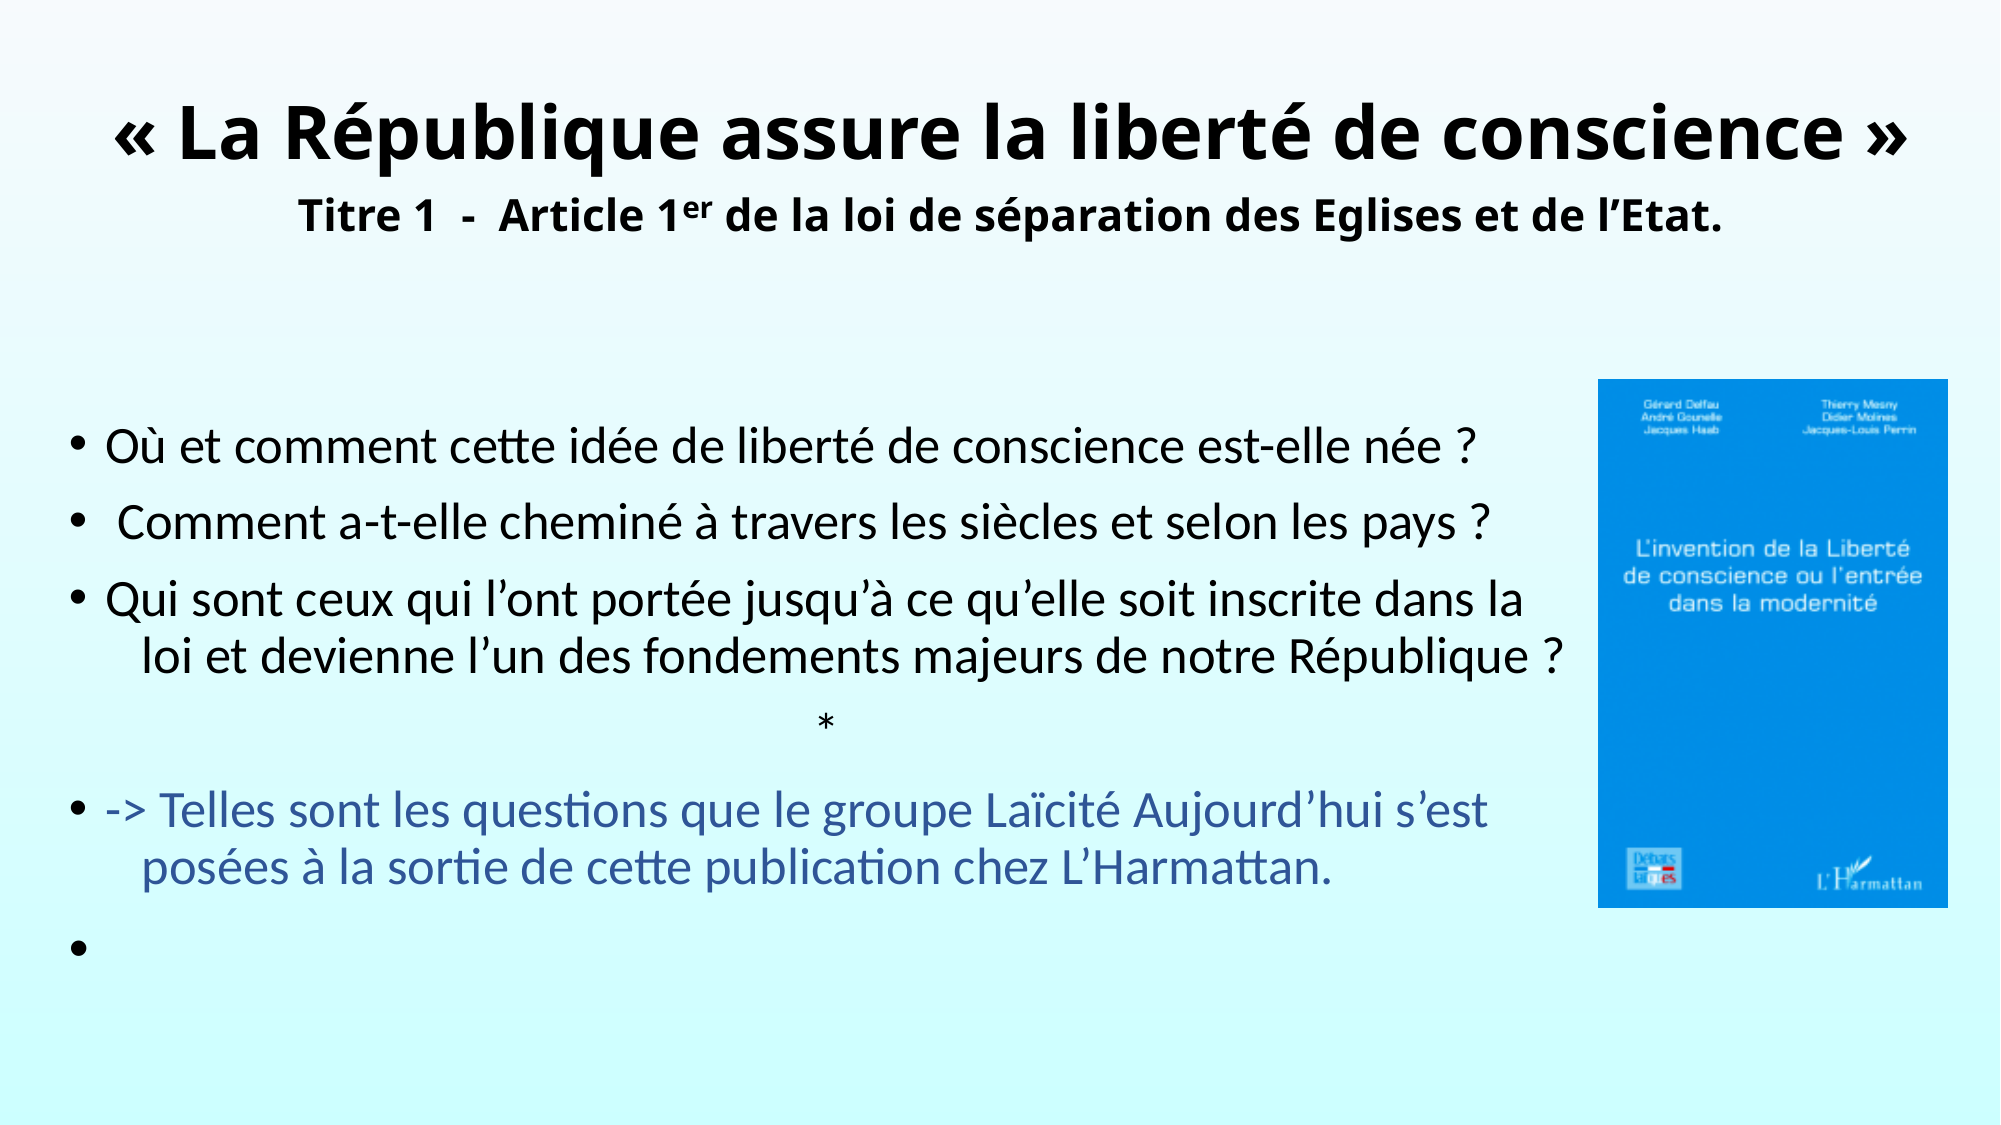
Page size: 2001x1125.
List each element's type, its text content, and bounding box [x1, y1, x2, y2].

list Où et comment cette idée de liberté de conscience est-elle née ? Comment a-t-elle cheminé à travers les siècles et selon les pays ? Qui sont ceux qui l’ont portée jusqu’à ce qu’elle soit inscrite dans la loi et devienne l’un des fondements majeurs de notre République ? * -> Telles sont les questions que le groupe Laïcité Aujourd’hui s’est posées à la sortie de cette publication chez L’Harmattan. [53, 277, 1599, 947]
picture [1598, 379, 1948, 908]
title « La République assure la liberté de conscience » Titre 1 - Article 1er de la loi de séparation des Eglises et de l’Etat. [96, 59, 1927, 278]
